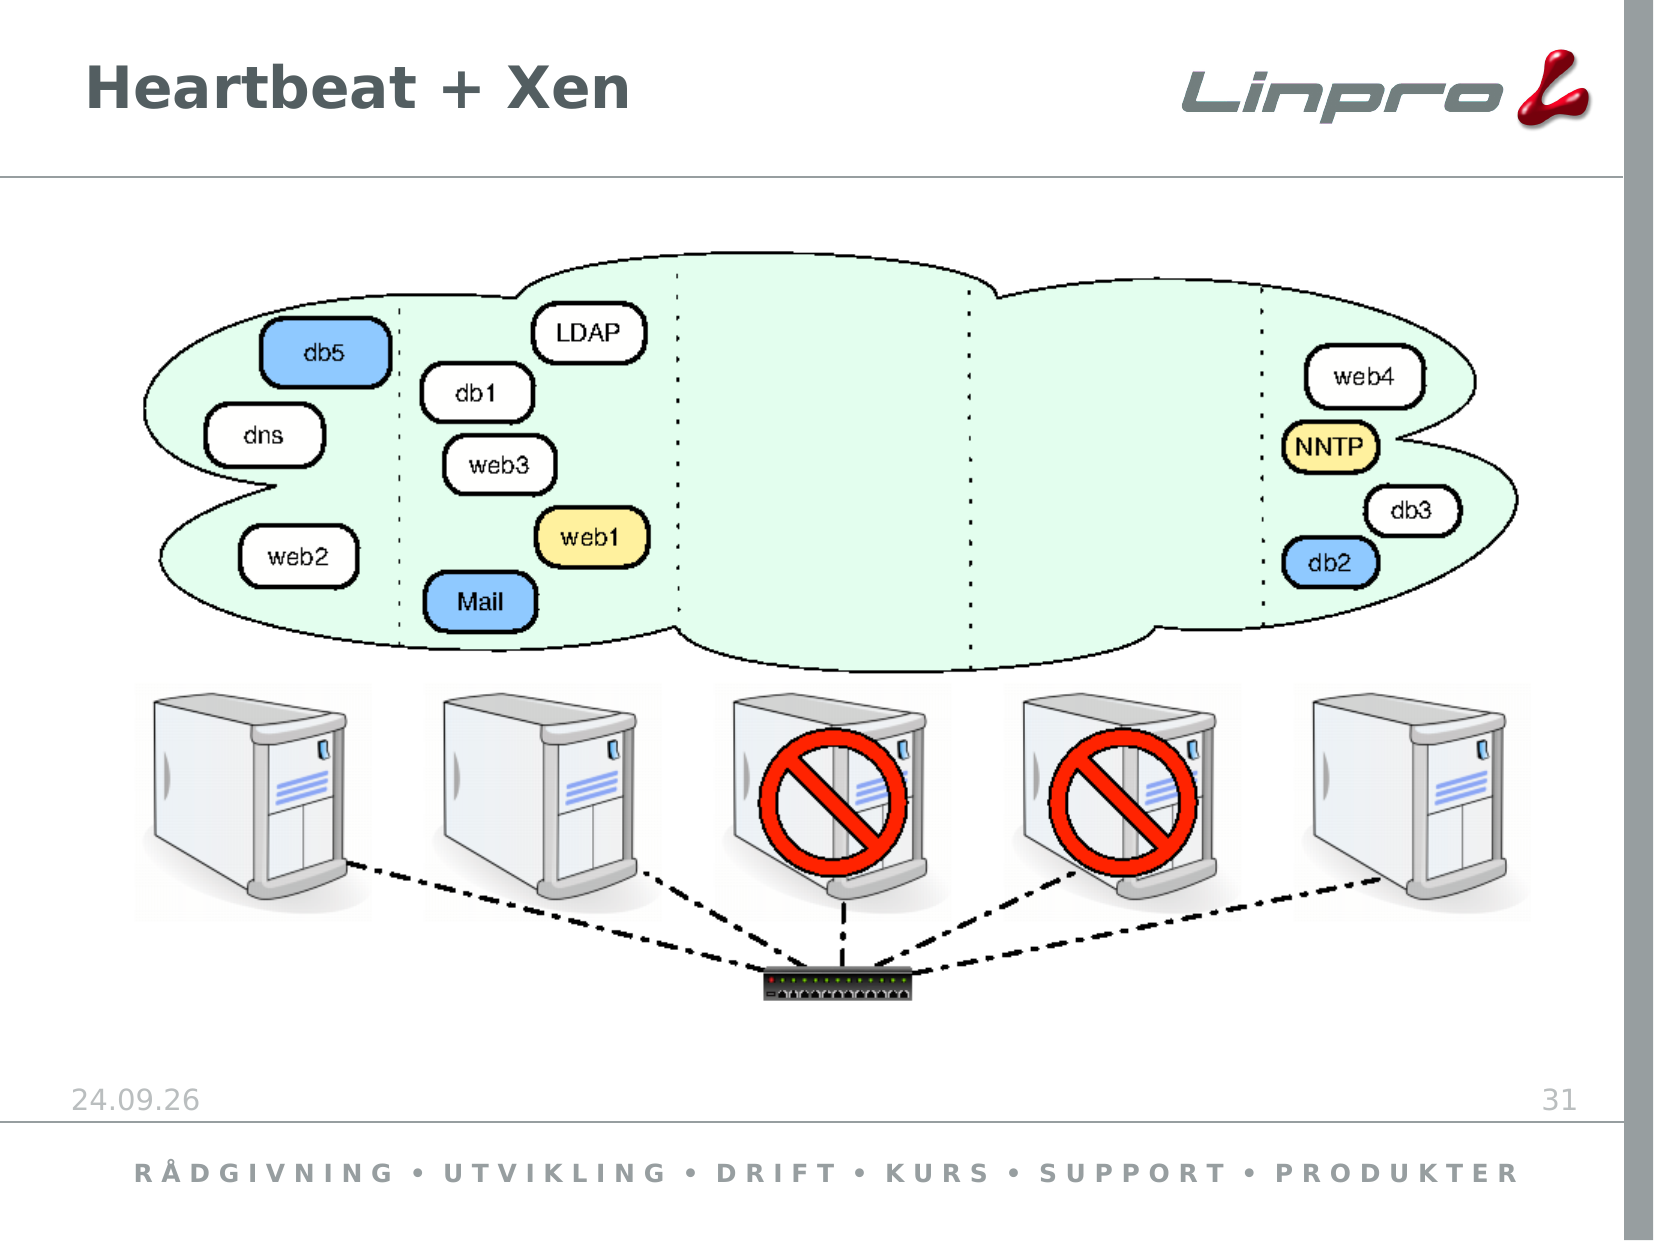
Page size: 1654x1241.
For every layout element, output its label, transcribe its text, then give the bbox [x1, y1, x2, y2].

title Heartbeat + Xen [84, 49, 1573, 128]
picture [1181, 47, 1595, 133]
picture [76, 238, 1579, 1004]
